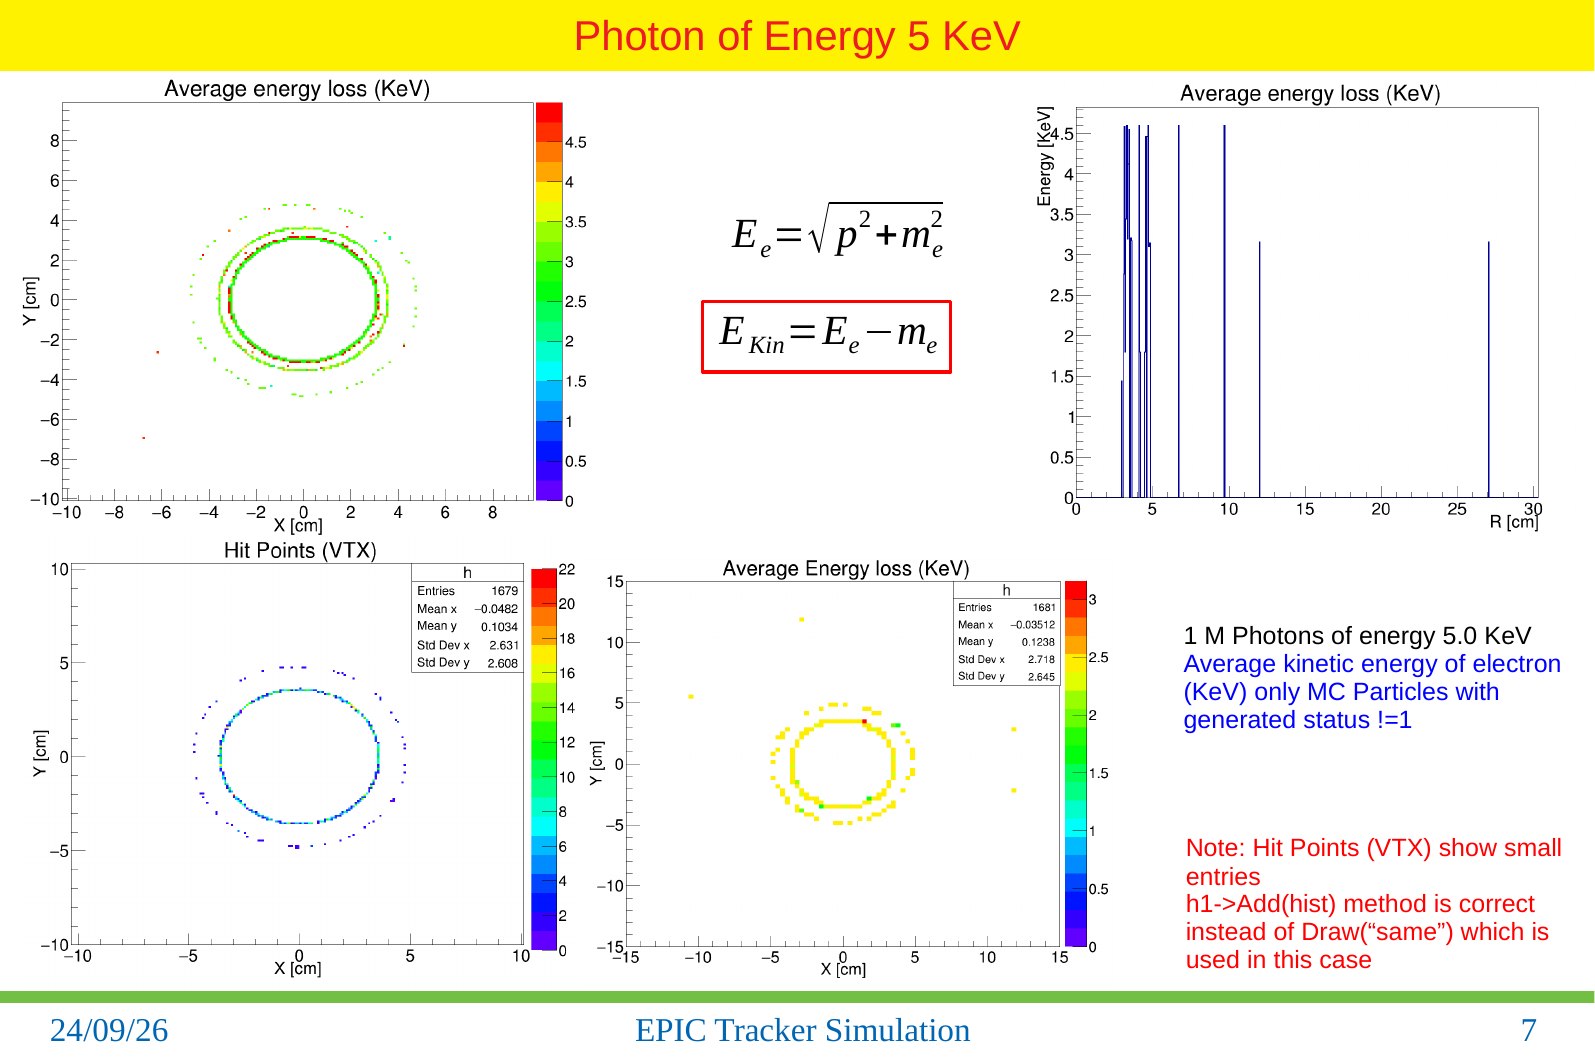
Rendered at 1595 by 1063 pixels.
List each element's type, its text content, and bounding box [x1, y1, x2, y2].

chart [711, 307, 945, 359]
title Photon of Energy 5 KeV [0, 0, 1595, 71]
text_box Note: Hit Points (VTX) show small entries h1->Add(hist) method is correct instead of Draw(“same”) which is used in this case [1171, 826, 1595, 1010]
picture [1025, 79, 1595, 544]
chart [724, 200, 950, 263]
text_box 1 M Photons of energy 5.0 KeV Average kinetic energy of electron (KeV) only MC Particles with generated status !=1 [1168, 614, 1595, 741]
picture [10, 74, 1113, 990]
